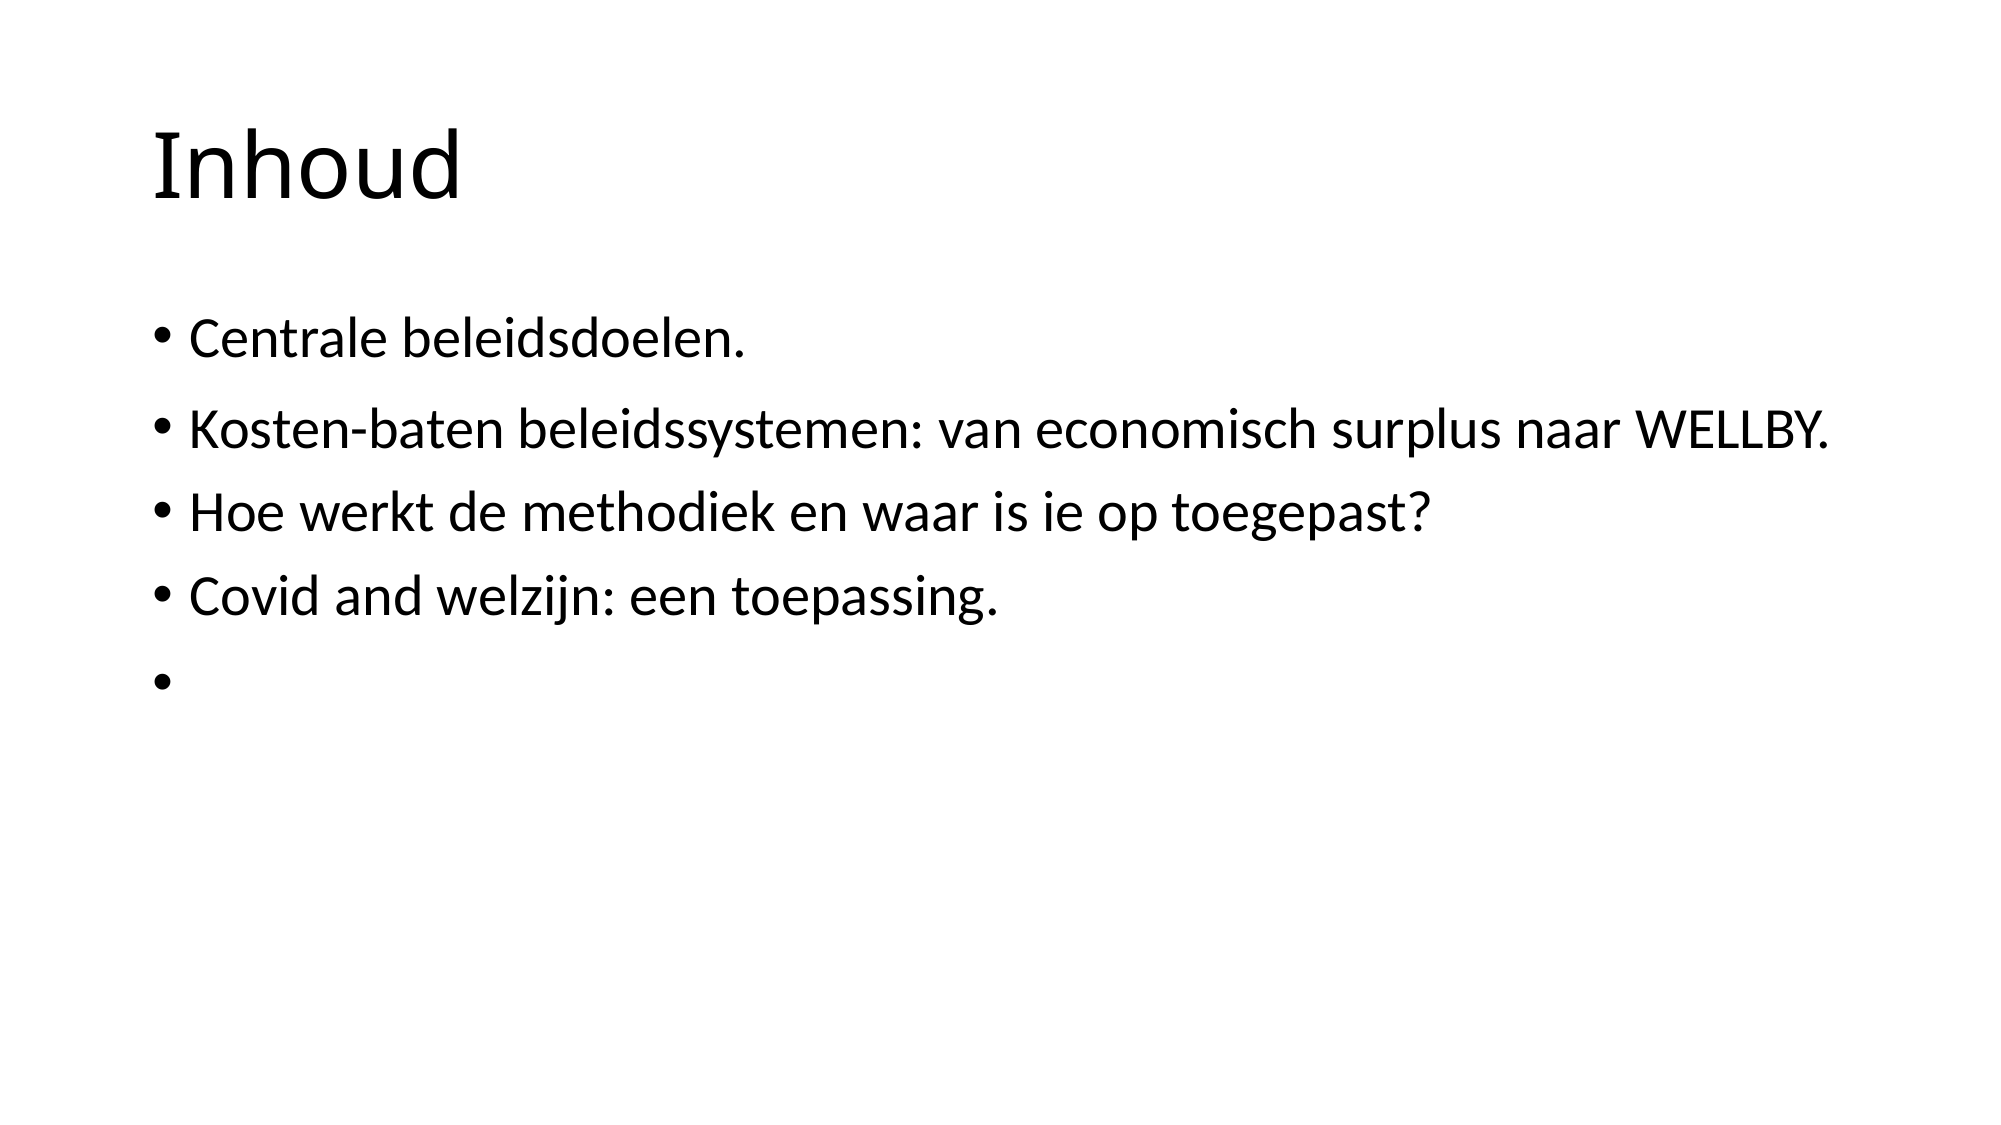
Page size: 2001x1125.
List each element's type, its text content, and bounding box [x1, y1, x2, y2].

title Inhoud [137, 59, 1863, 278]
list Centrale beleidsdoelen. Kosten-baten beleidssystemen: van economisch surplus naar WELLBY. Hoe werkt de methodiek en waar is ie op toegepast? Covid and welzijn: een toepassing. [137, 299, 1863, 1014]
